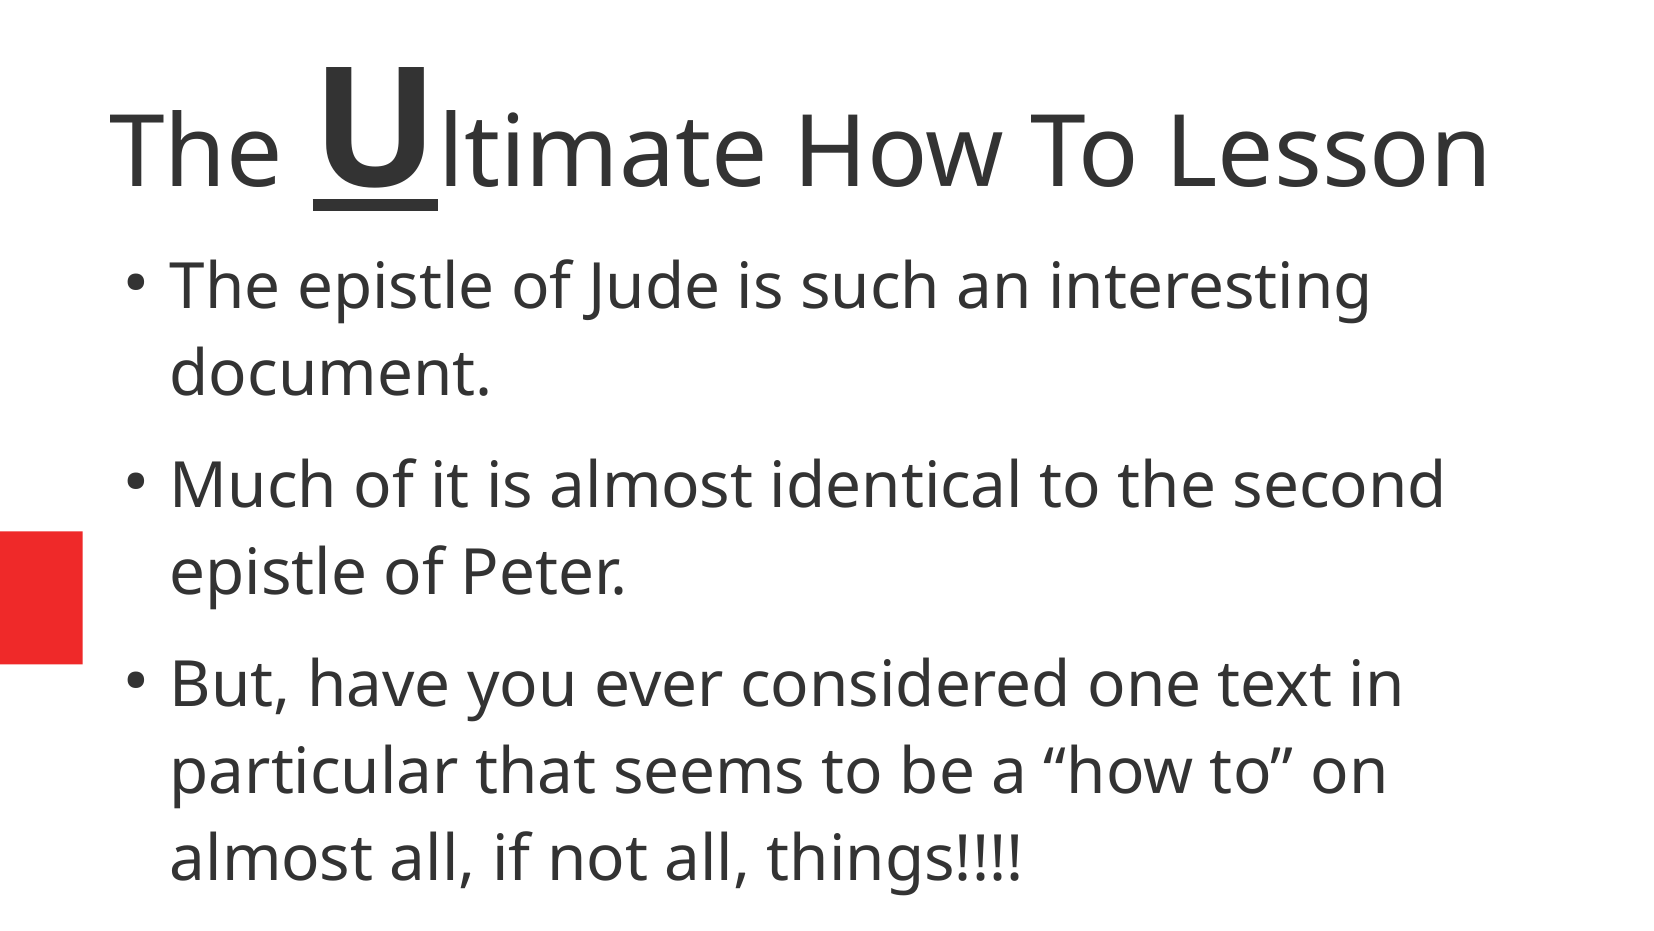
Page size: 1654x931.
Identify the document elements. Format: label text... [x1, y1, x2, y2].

title The Ultimate How To Lesson [109, 3, 1516, 239]
list The epistle of Jude is such an interesting document. Much of it is almost identical to the second epistle of Peter. But, have you ever considered one text in particular that seems to be a “how to” on almost all, if not all, things!!!! [109, 240, 1516, 901]
